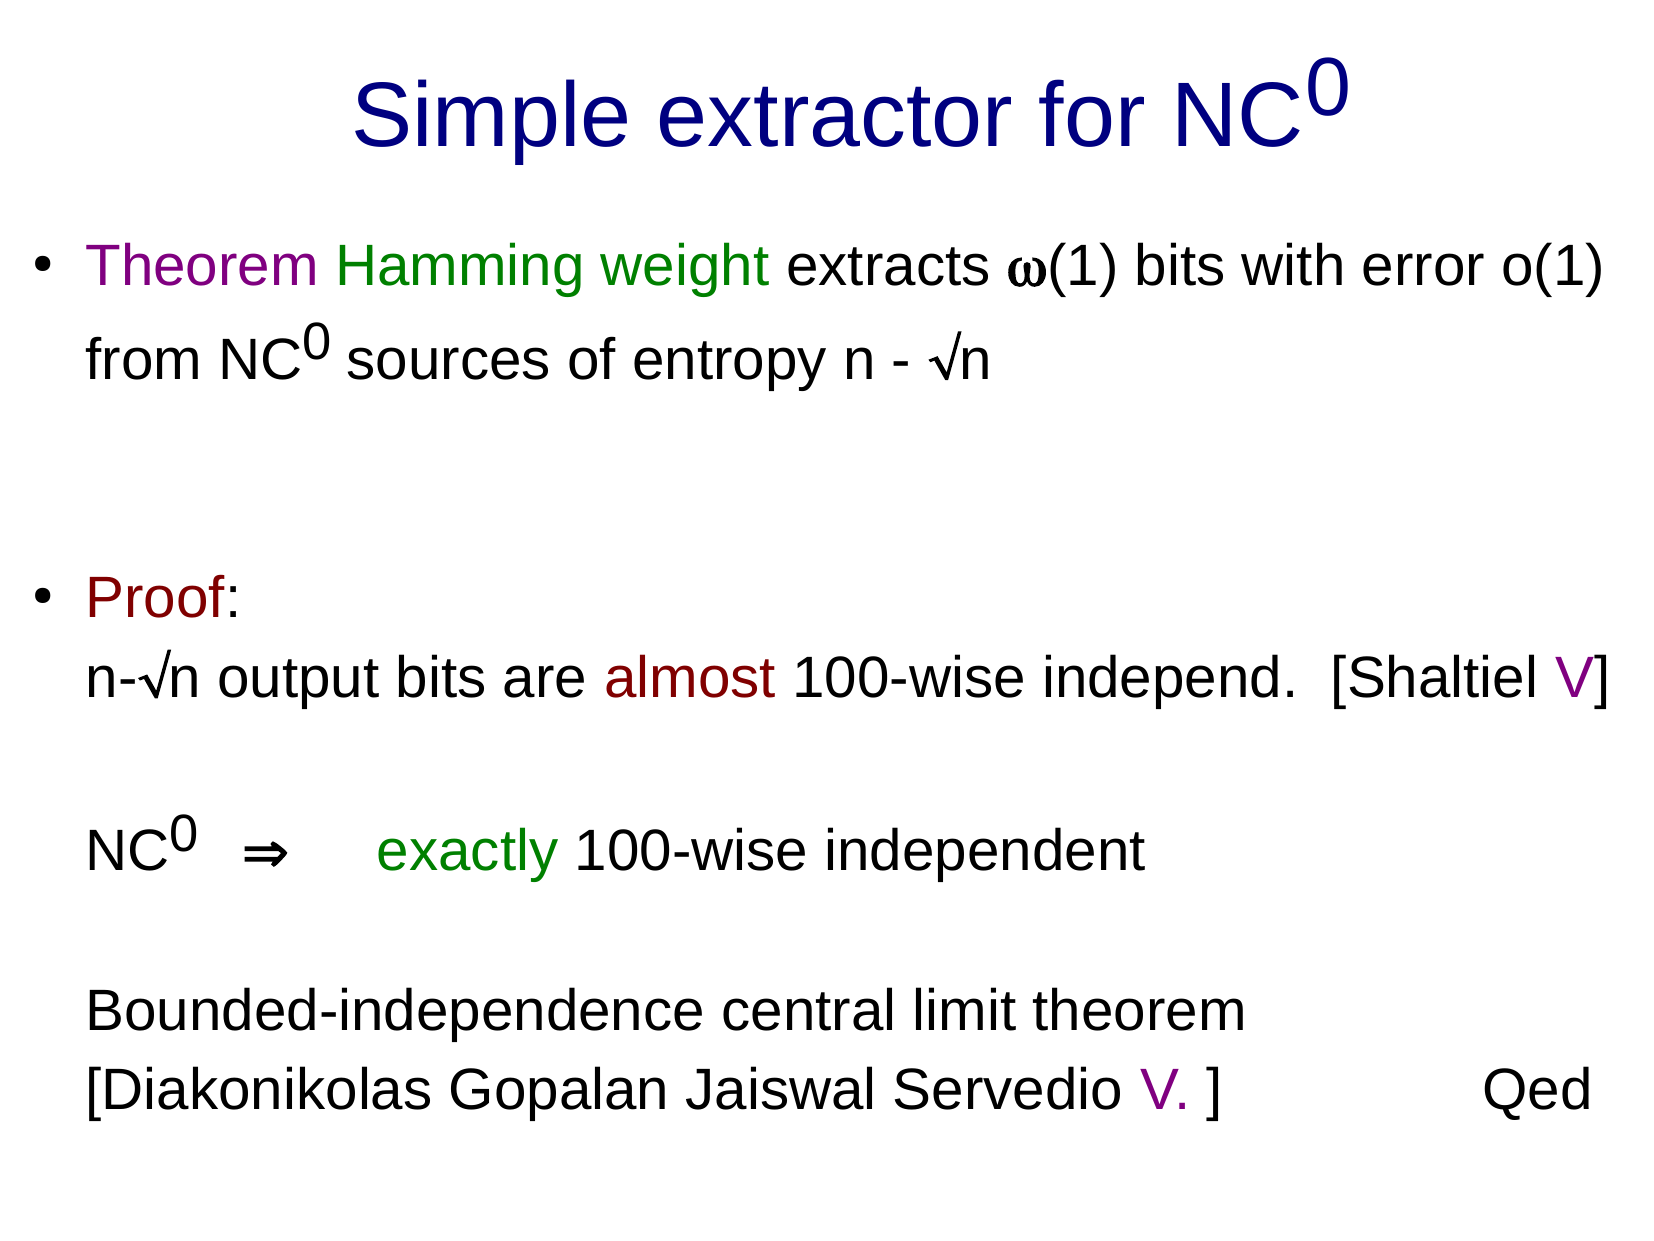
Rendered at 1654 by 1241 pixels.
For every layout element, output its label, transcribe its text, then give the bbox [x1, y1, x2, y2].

list Theorem Hamming weight extracts w(1) bits with error o(1) from NC0 sources of entropy n - n Proof: n-n output bits are almost 100-wise independ. [Shaltiel V] NC0  exactly 100-wise independent Bounded-independence central limit theorem [Diakonikolas Gopalan Jaiswal Servedio V. ] Qed [0, 225, 1647, 1238]
title Simple extractor for NC0 [131, 0, 1538, 207]
